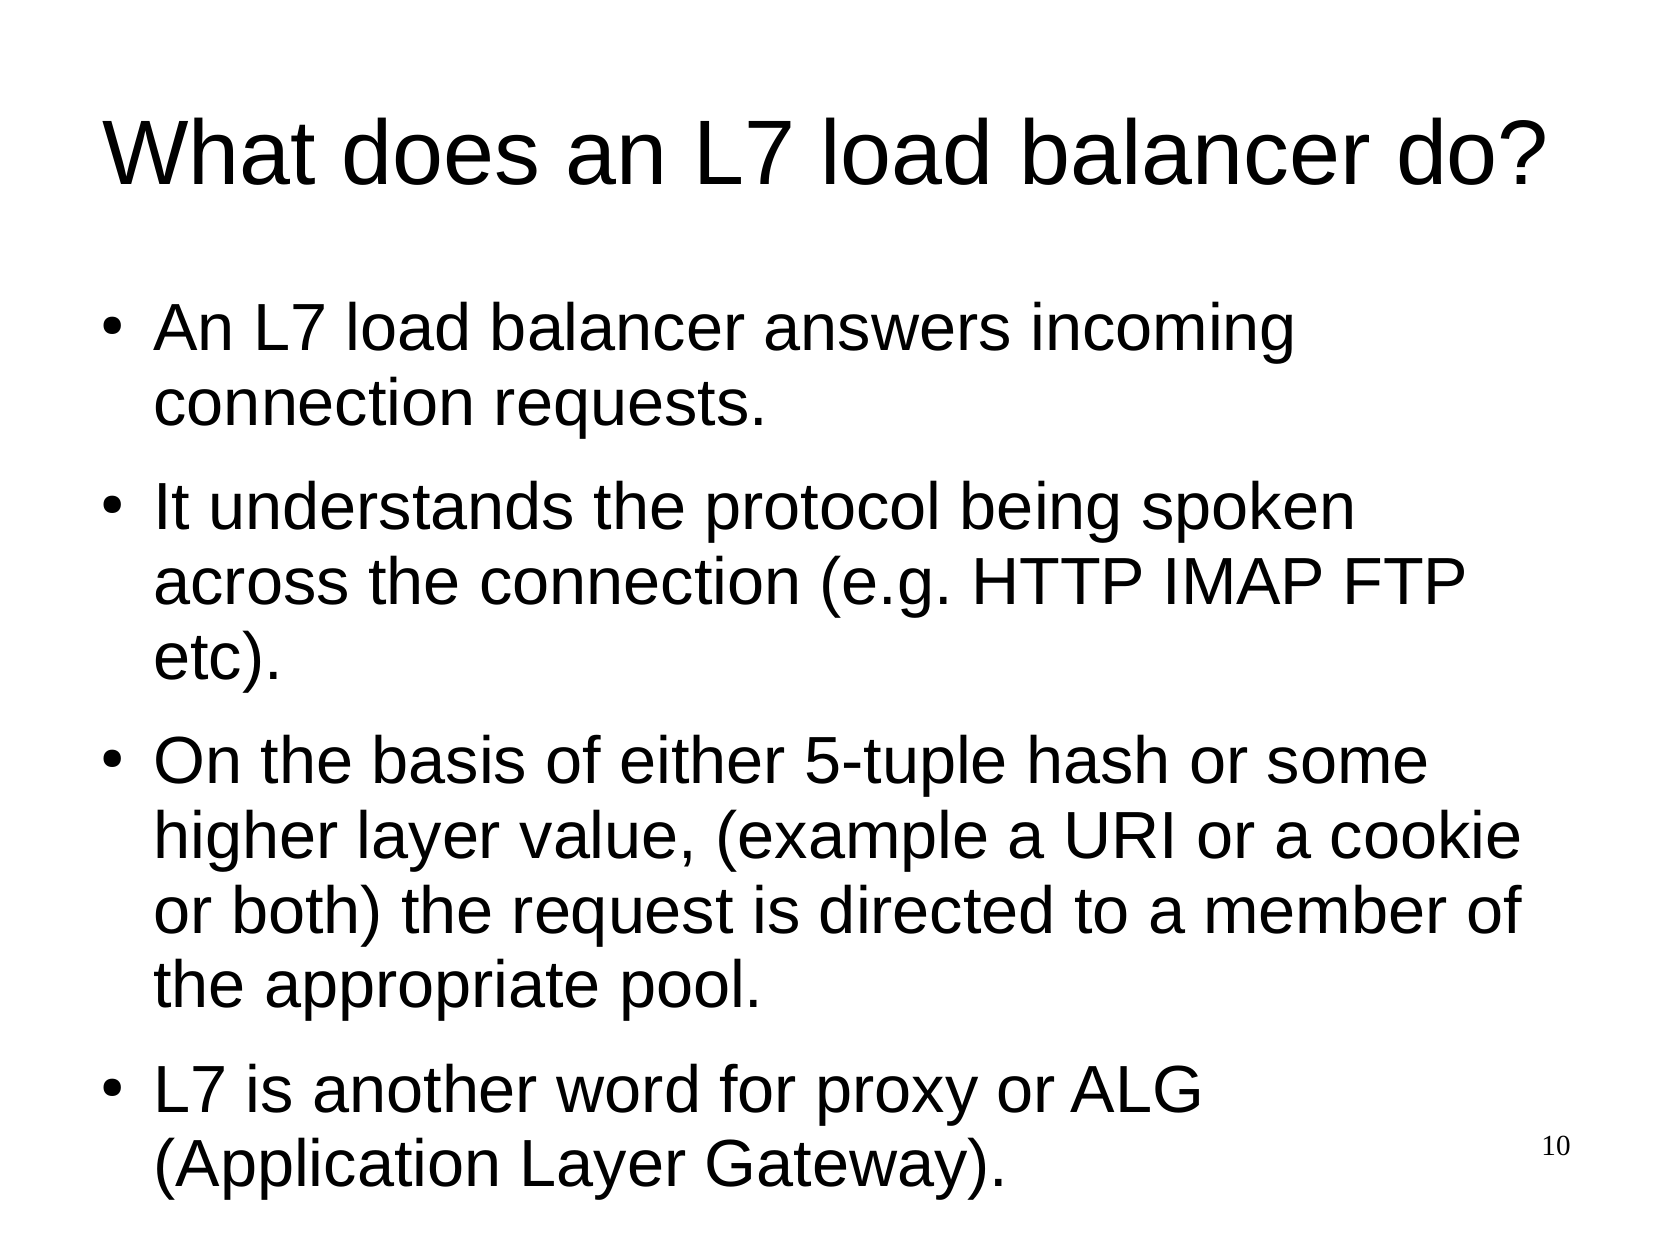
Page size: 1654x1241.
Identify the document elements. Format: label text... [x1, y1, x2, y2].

title What does an L7 load balancer do? [82, 49, 1571, 257]
list An L7 load balancer answers incoming connection requests. It understands the protocol being spoken across the connection (e.g. HTTP IMAP FTP etc). On the basis of either 5-tuple hash or some higher layer value, (example a URI or a cookie or both) the request is directed to a member of the appropriate pool. L7 is another word for proxy or ALG (Application Layer Gateway). [82, 290, 1571, 1196]
